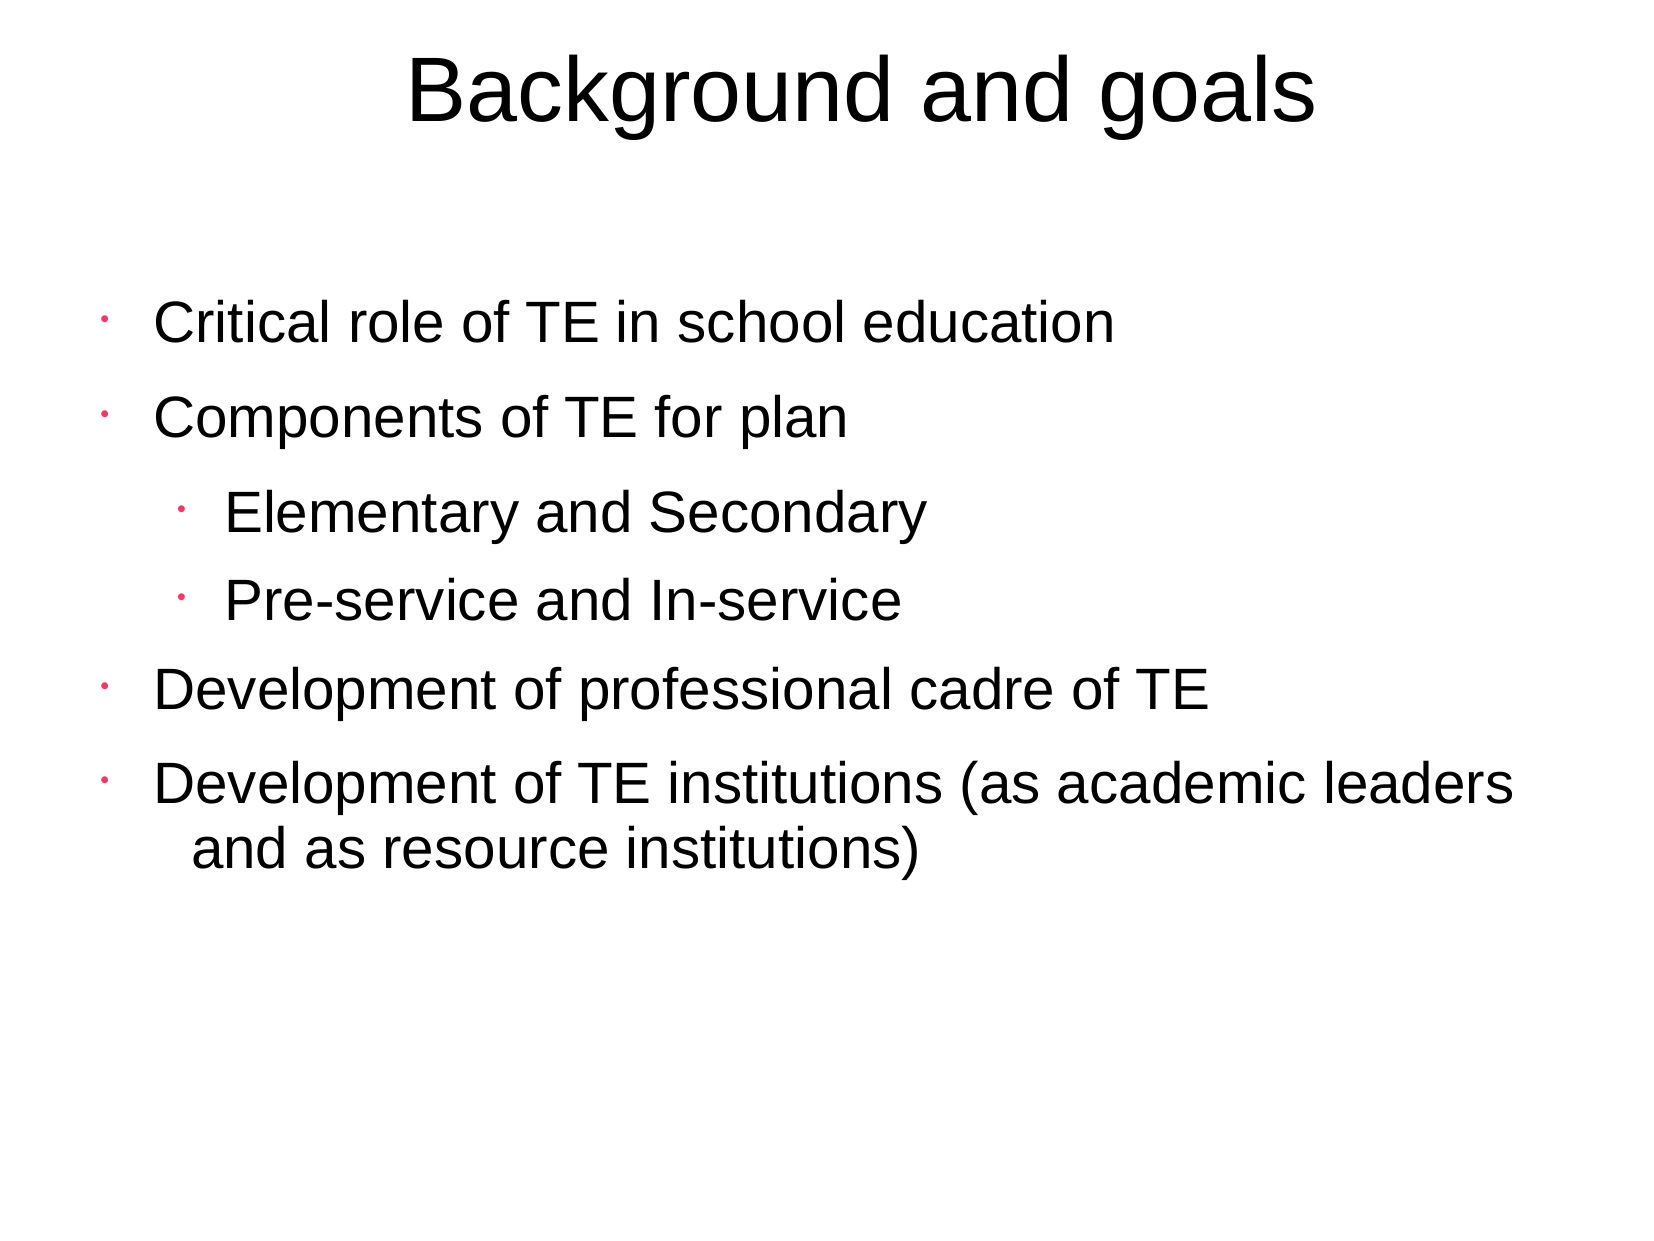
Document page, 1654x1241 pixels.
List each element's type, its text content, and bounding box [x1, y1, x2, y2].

list Critical role of TE in school education Components of TE for plan Elementary and Secondary Pre-service and In-service Development of professional cadre of TE Development of TE institutions (as academic leaders and as resource institutions) [82, 290, 1538, 1010]
title Background and goals [82, 19, 1571, 160]
